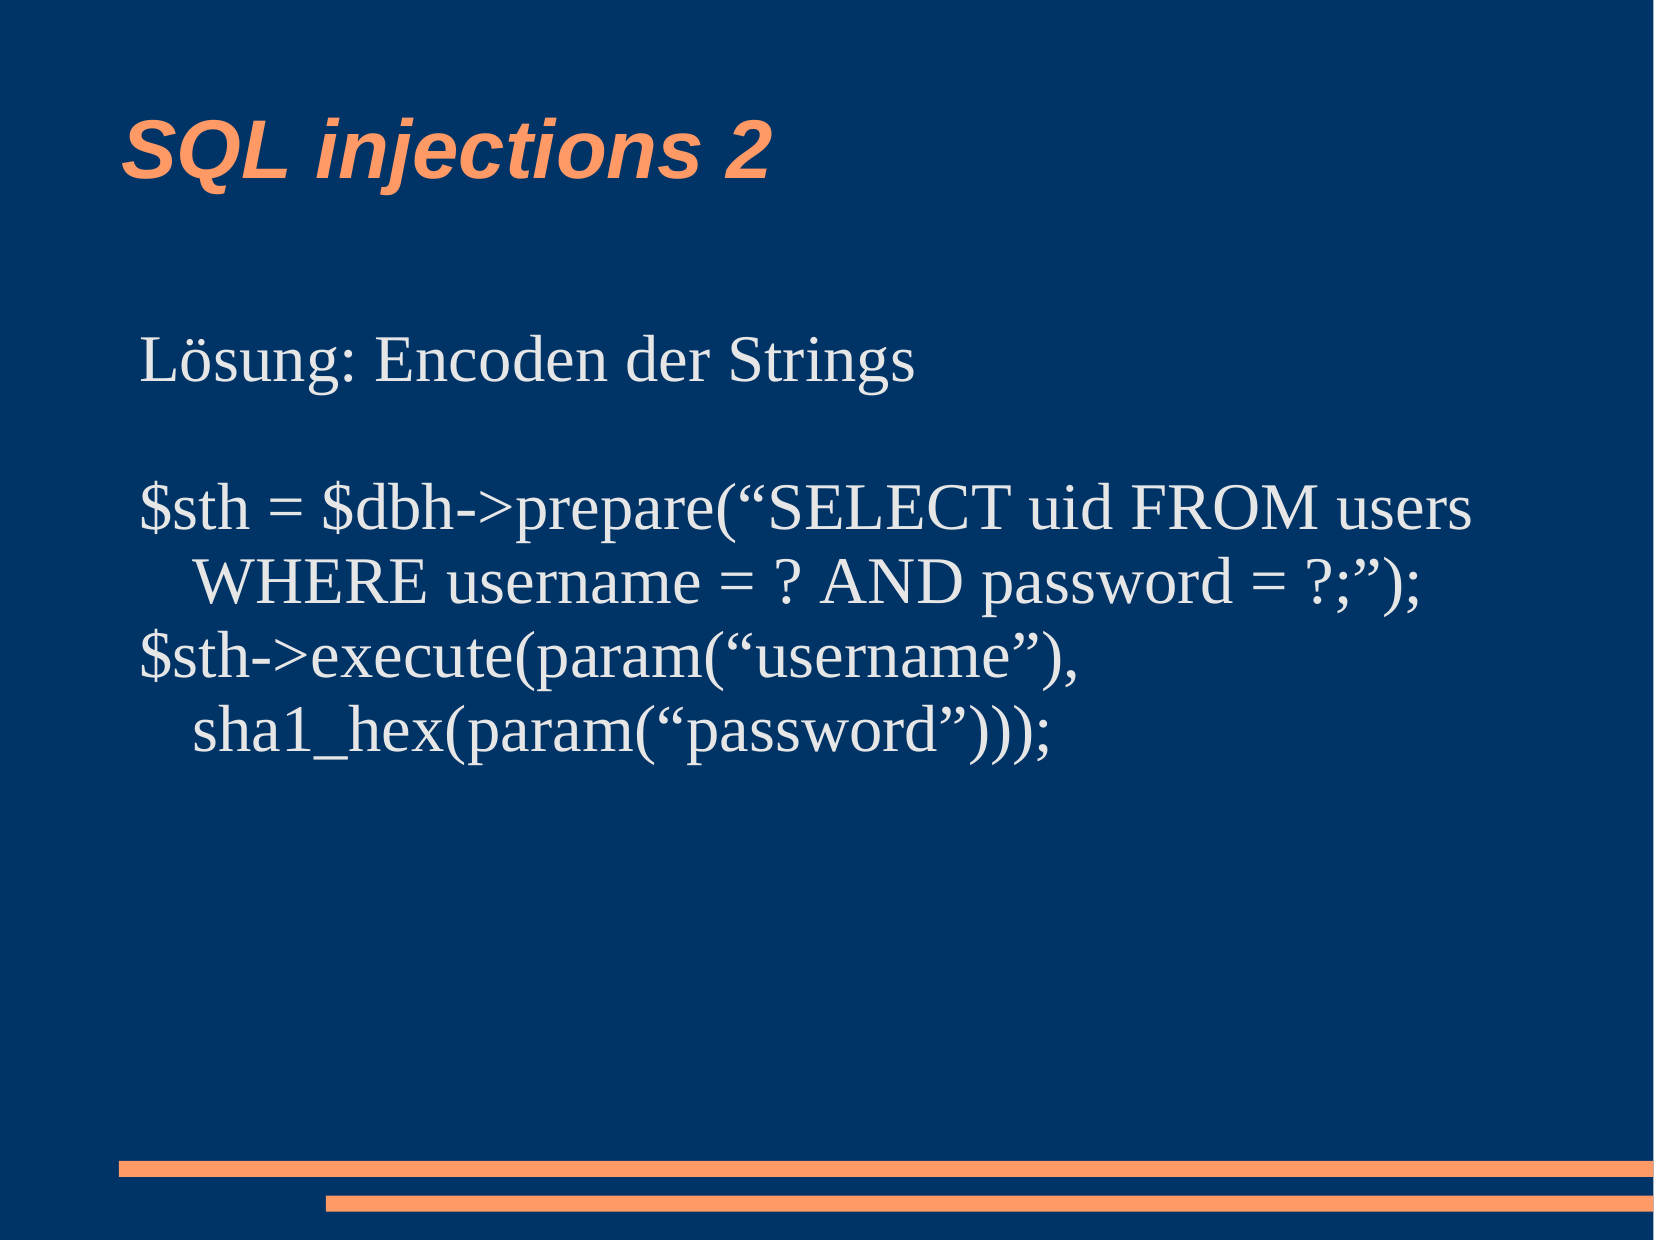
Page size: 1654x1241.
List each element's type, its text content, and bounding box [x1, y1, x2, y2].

list Lösung: Encoden der Strings $sth = $dbh->prepare(“SELECT uid FROM users WHERE username = ? AND password = ?;”); $sth->execute(param(“username”), sha1_hex(param(“password”))); [121, 322, 1561, 1118]
title SQL injections 2 [121, 53, 1534, 247]
